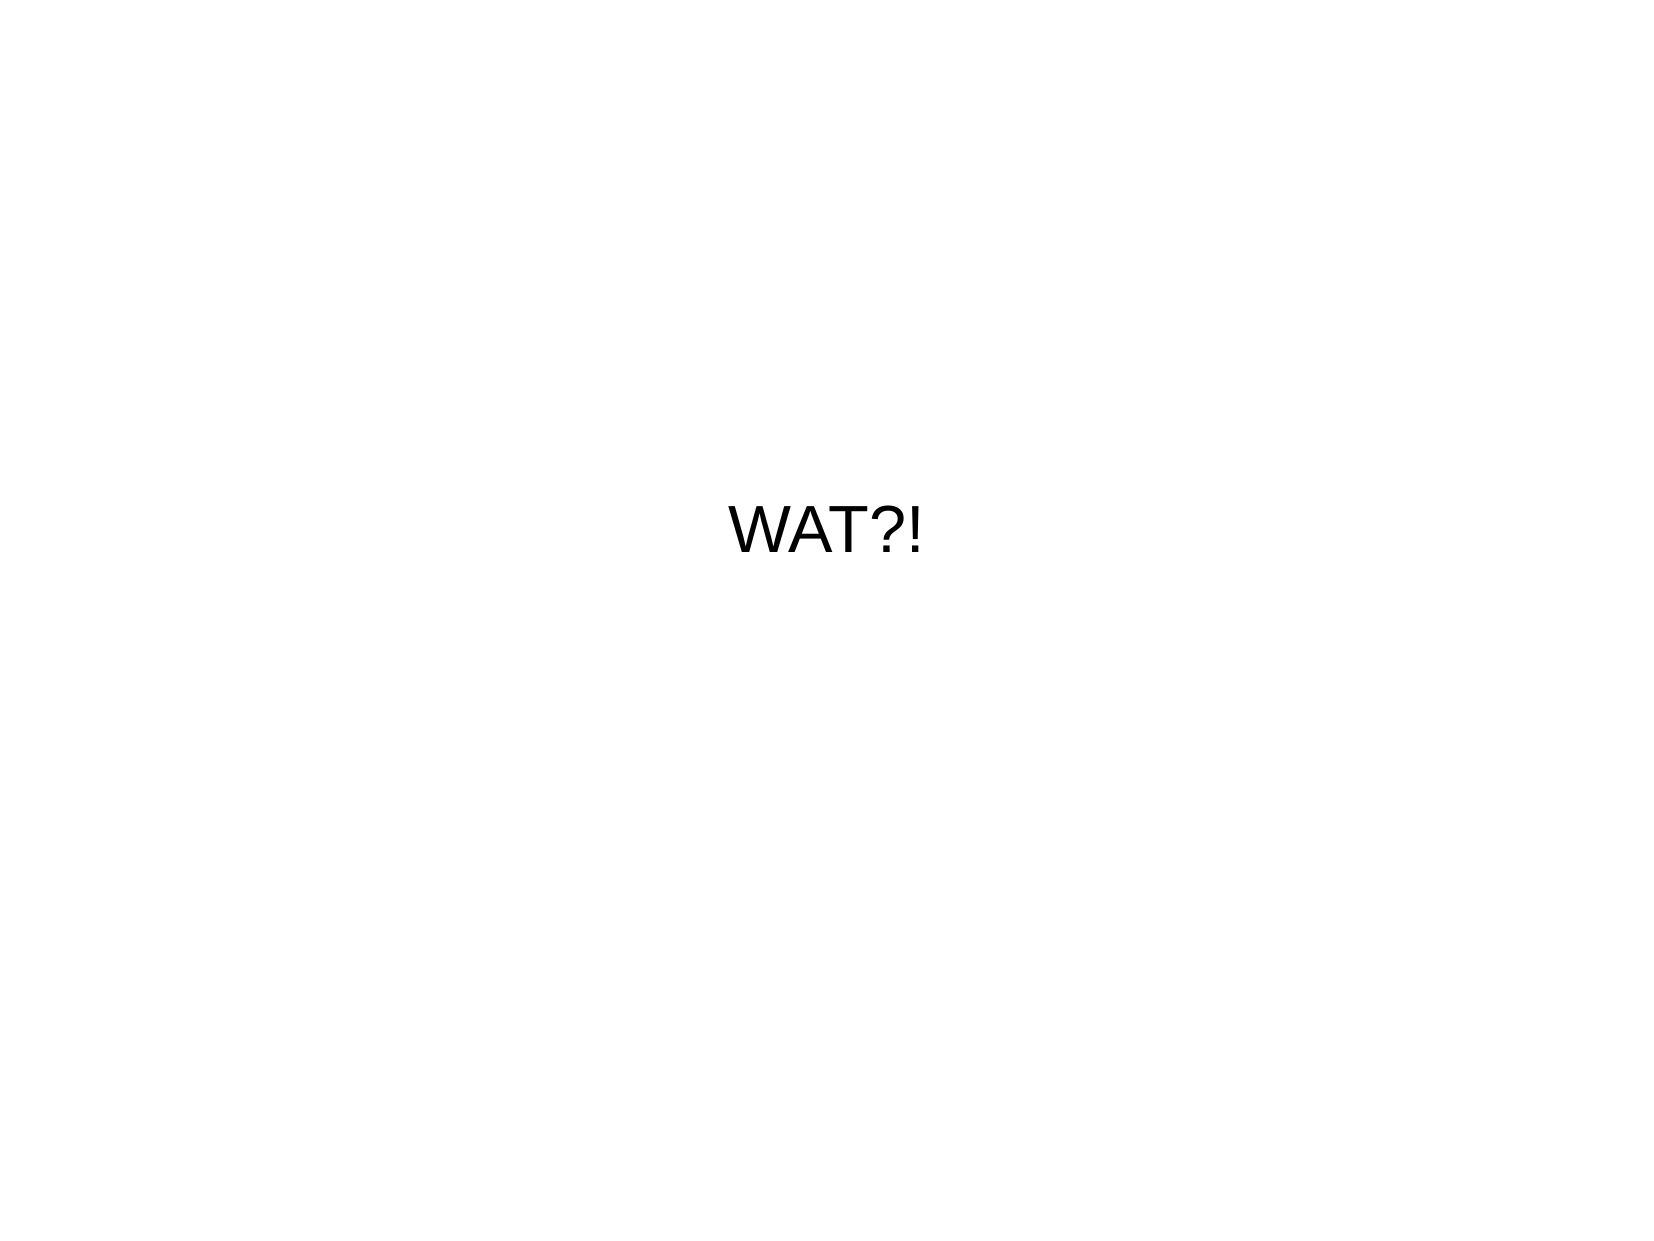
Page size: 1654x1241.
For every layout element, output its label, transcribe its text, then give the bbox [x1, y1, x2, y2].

subtitle WAT?! [82, 49, 1571, 1010]
